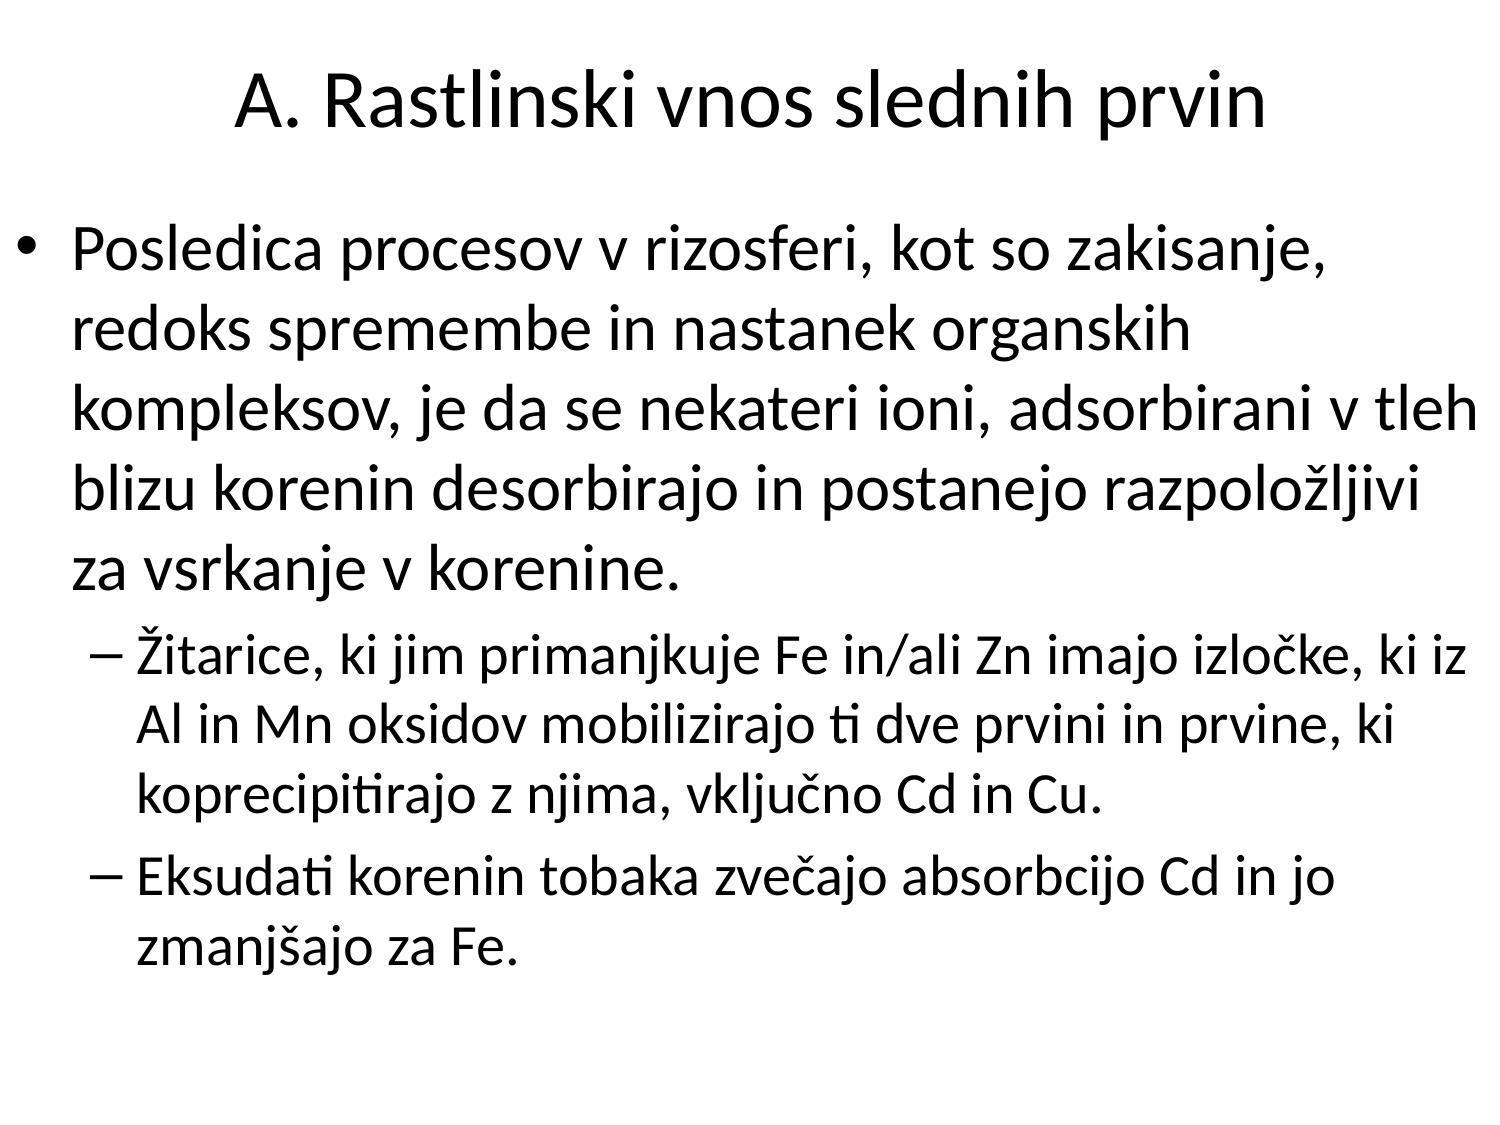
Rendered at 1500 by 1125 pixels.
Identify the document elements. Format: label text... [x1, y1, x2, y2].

title A. Rastlinski vnos slednih prvin [76, 0, 1427, 188]
list Posledica procesov v rizosferi, kot so zakisanje, redoks spremembe in nastanek organskih kompleksov, je da se nekateri ioni, adsorbirani v tleh blizu korenin desorbirajo in postanejo razpoložljivi za vsrkanje v korenine. Žitarice, ki jim primanjkuje Fe in/ali Zn imajo izločke, ki iz Al in Mn oksidov mobilizirajo ti dve prvini in prvine, ki koprecipitirajo z njima, vključno Cd in Cu. Eksudati korenin tobaka zvečajo absorbcijo Cd in jo zmanjšajo za Fe. [0, 196, 1500, 1125]
